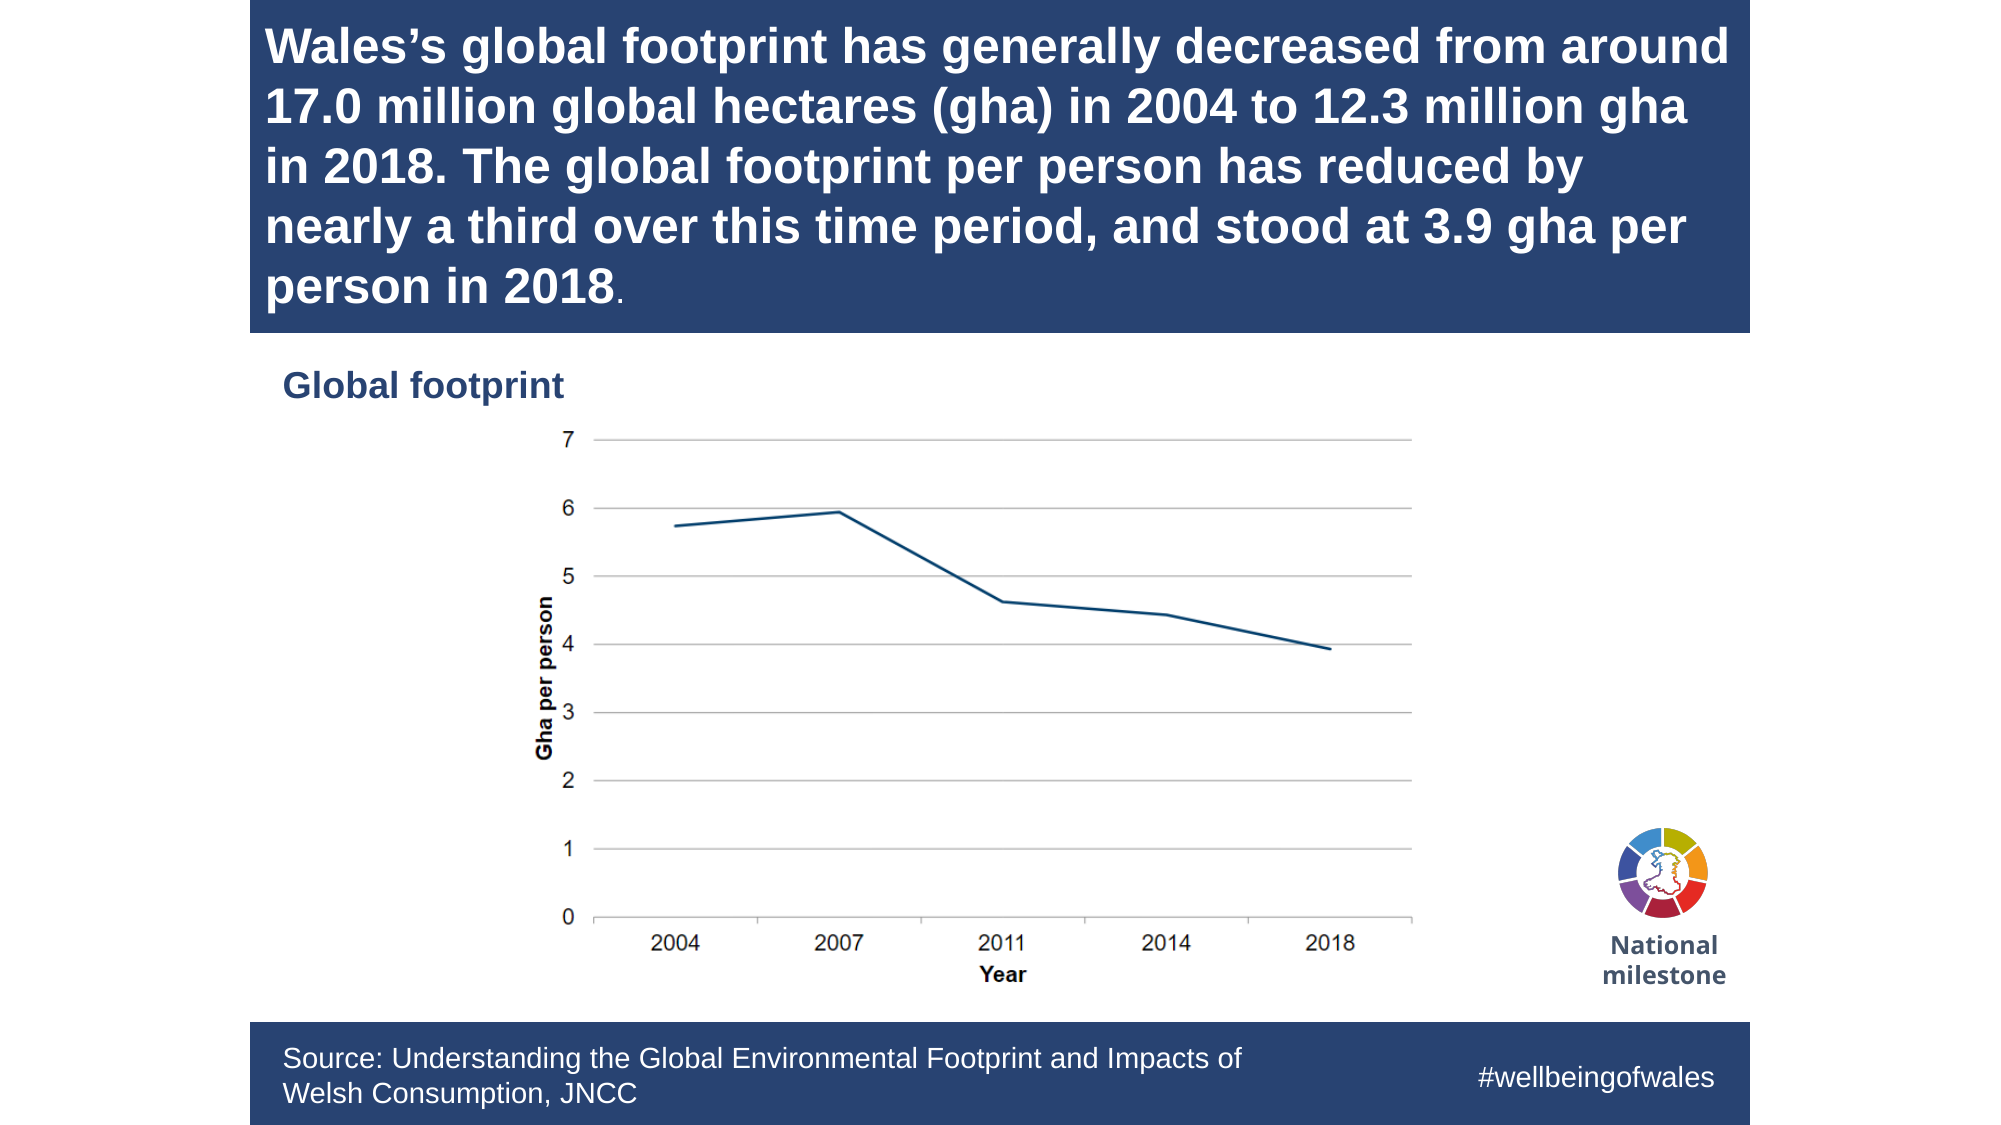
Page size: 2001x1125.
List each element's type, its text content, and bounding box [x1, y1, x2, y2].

text_box Source: Understanding the Global Environmental Footprint and Impacts of Welsh Consumption, JNCC [267, 1032, 1308, 1083]
text_box Global footprint [268, 354, 940, 414]
text_box [250, 1022, 1750, 1125]
picture [527, 404, 1438, 1020]
picture [1618, 828, 1711, 918]
title Wales’s global footprint has generally decreased from around 17.0 million global hectares (gha) in 2004 to 12.3 million gha in 2018. The global footprint per person has reduced by nearly a third over this time period, and stood at 3.9 gha per person in 2018. [249, 0, 1750, 332]
text_box #wellbeingofwales [1463, 1050, 1734, 1101]
text_box National milestone [1566, 922, 1762, 999]
